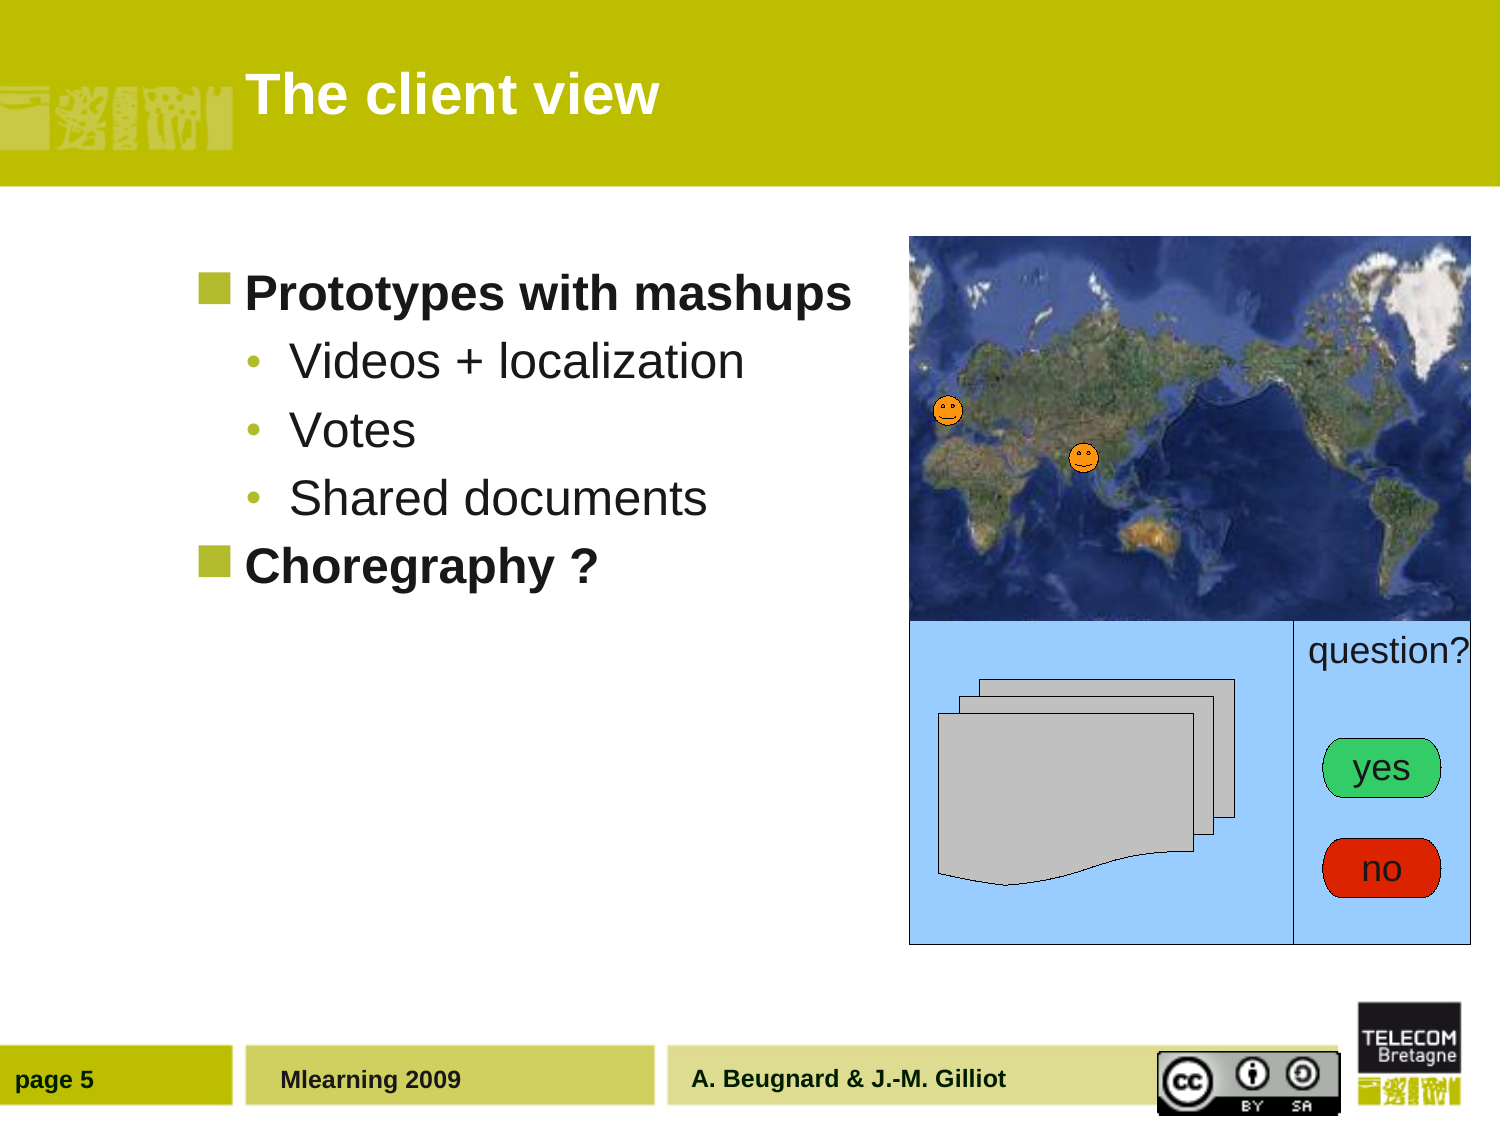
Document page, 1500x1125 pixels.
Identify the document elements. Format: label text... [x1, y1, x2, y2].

text_box [909, 621, 1293, 945]
text_box yes [1322, 738, 1442, 798]
text_box no [1322, 838, 1442, 898]
text_box [933, 395, 963, 426]
picture [0, 0, 1500, 1125]
list Prototypes with mashups Videos + localization Votes Shared documents Choregraphy ? [200, 265, 1459, 1002]
title The client view [245, 31, 1459, 158]
text_box [1068, 442, 1099, 473]
text_box [1294, 680, 1471, 945]
text_box question? [1293, 622, 1485, 680]
